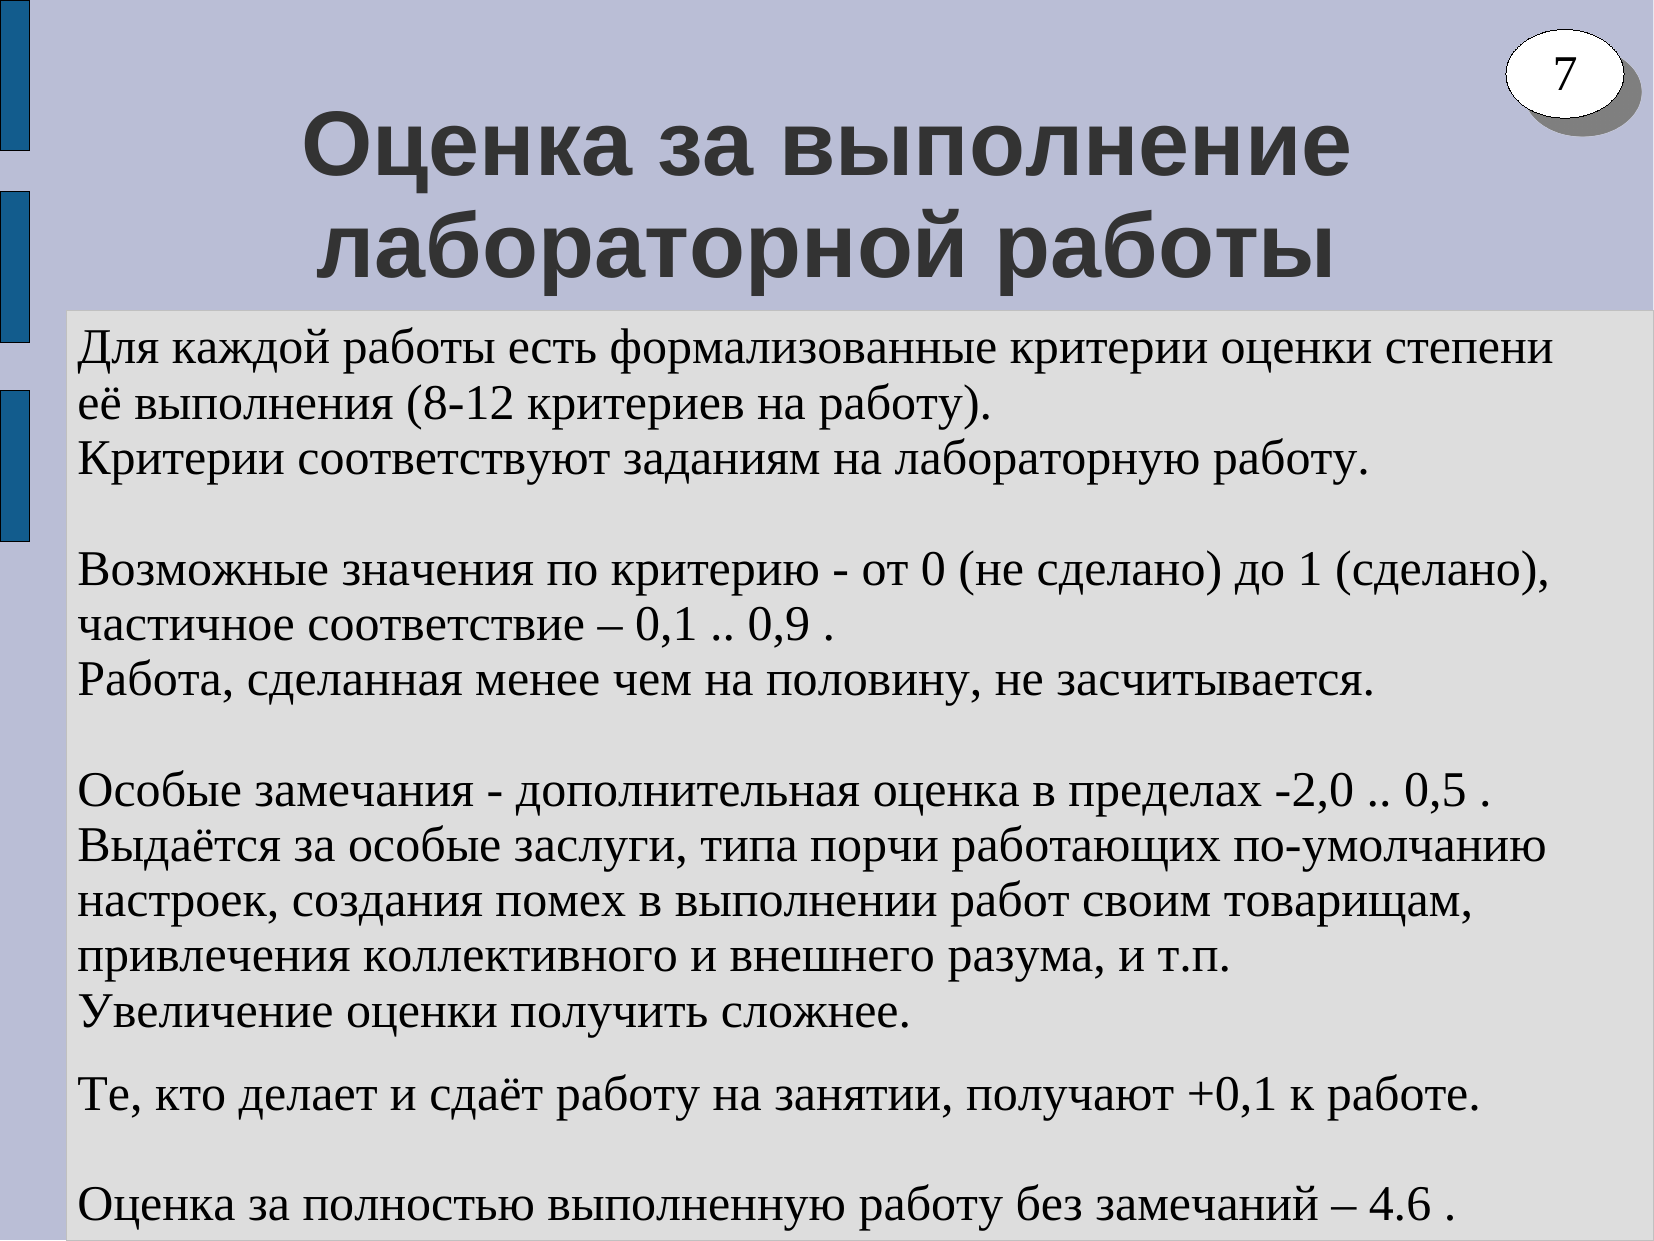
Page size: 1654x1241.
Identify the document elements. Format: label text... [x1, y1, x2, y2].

text_box 7 [1505, 29, 1625, 119]
title Оценка за выполнение лабораторной работы [121, 91, 1534, 299]
text_box Для каждой работы есть формализованные критерии оценки степени её выполнения (8-12 критериев на работу). Критерии соответствуют заданиям на лабораторную работу. Возможные значения по критерию - от 0 (не сделано) до 1 (сделано), частичное соответствие – 0,1 .. 0,9 . Работа, сделанная менее чем на половину, не засчитывается. Особые замечания - дополнительная оценка в пределах -2,0 .. 0,5 . Выдаётся за особые заслуги, типа порчи работающих по-умолчанию настроек, создания помех в выполнении работ своим товарищам, привлечения коллективного и внешнего разума, и т.п. Увеличение оценки получить сложнее. Те, кто делает и сдаёт работу на занятии, получают +0,1 к работе. Оценка за полностью выполненную работу без замечаний – 4.6 . [77, 319, 1625, 1232]
